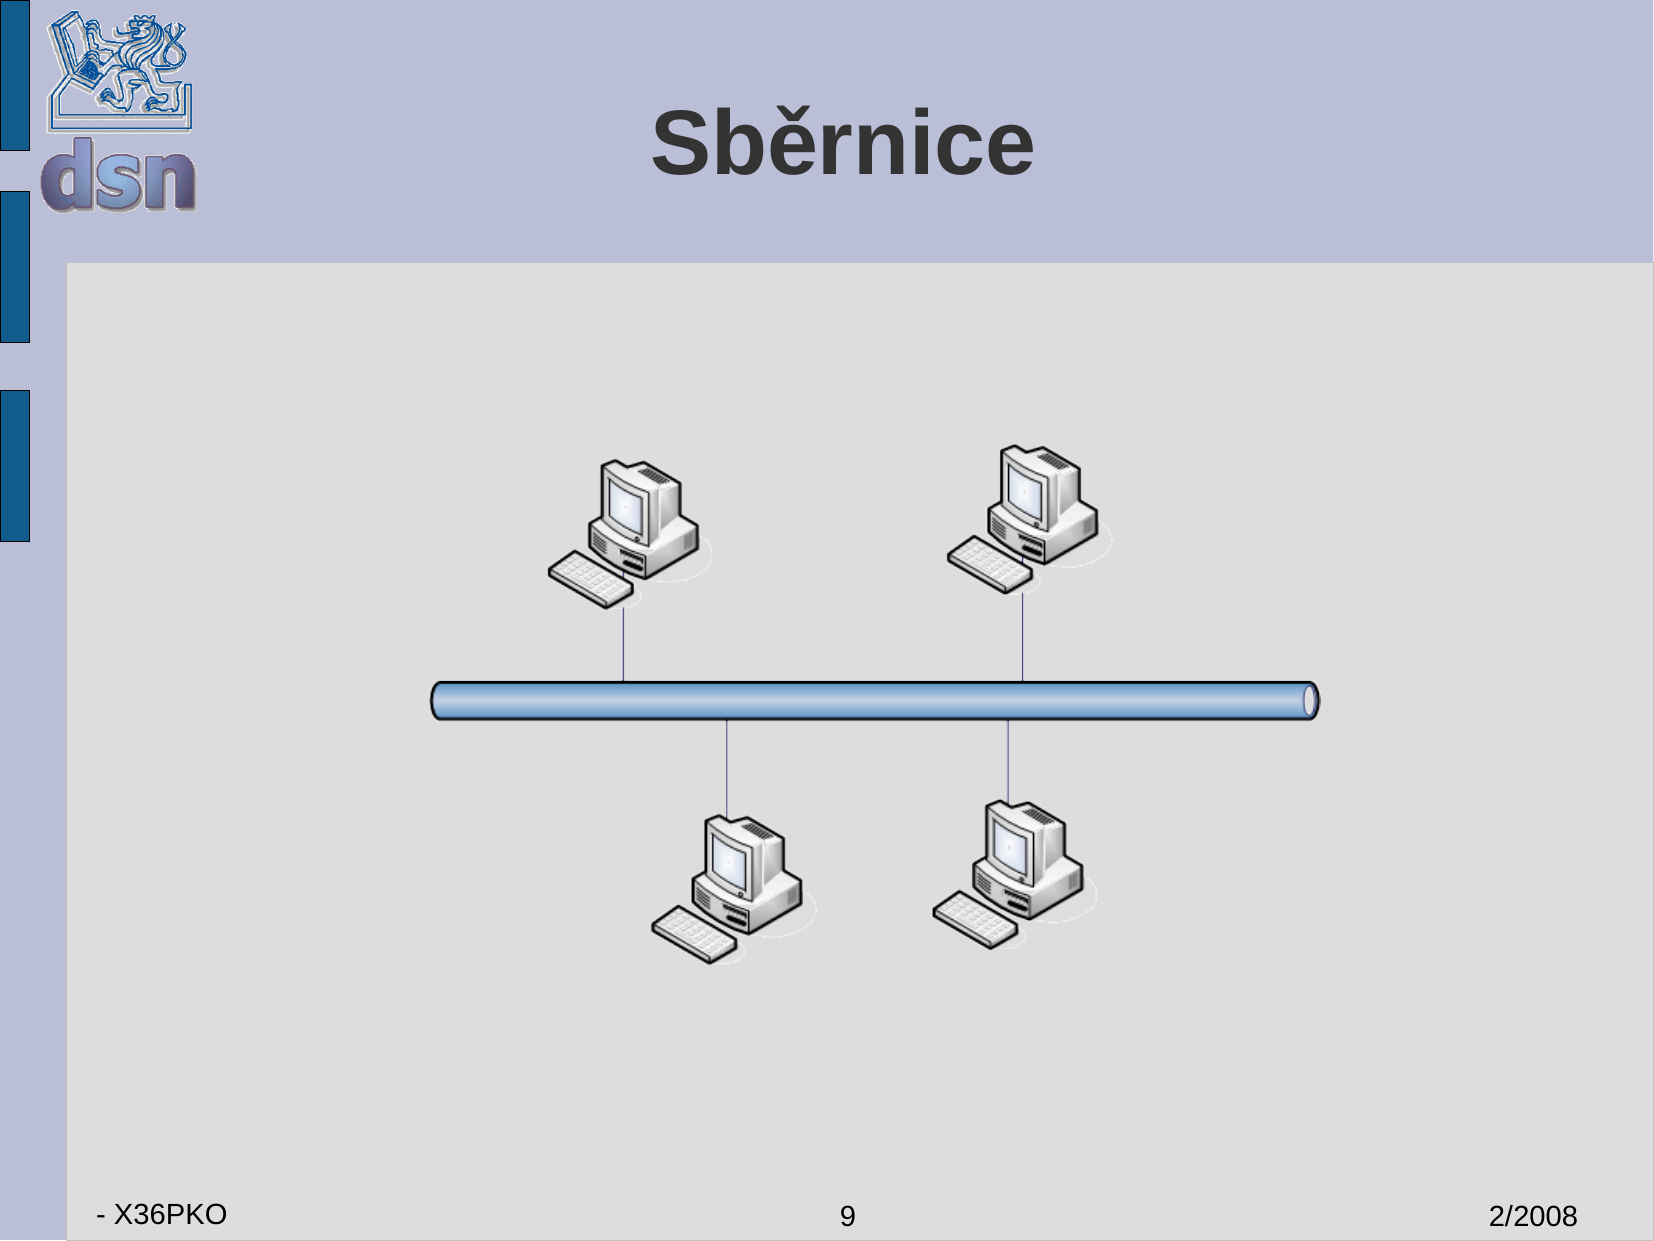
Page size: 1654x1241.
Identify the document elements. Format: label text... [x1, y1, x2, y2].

picture [10, 10, 223, 230]
title Sběrnice [210, 39, 1478, 247]
picture [429, 443, 1321, 966]
